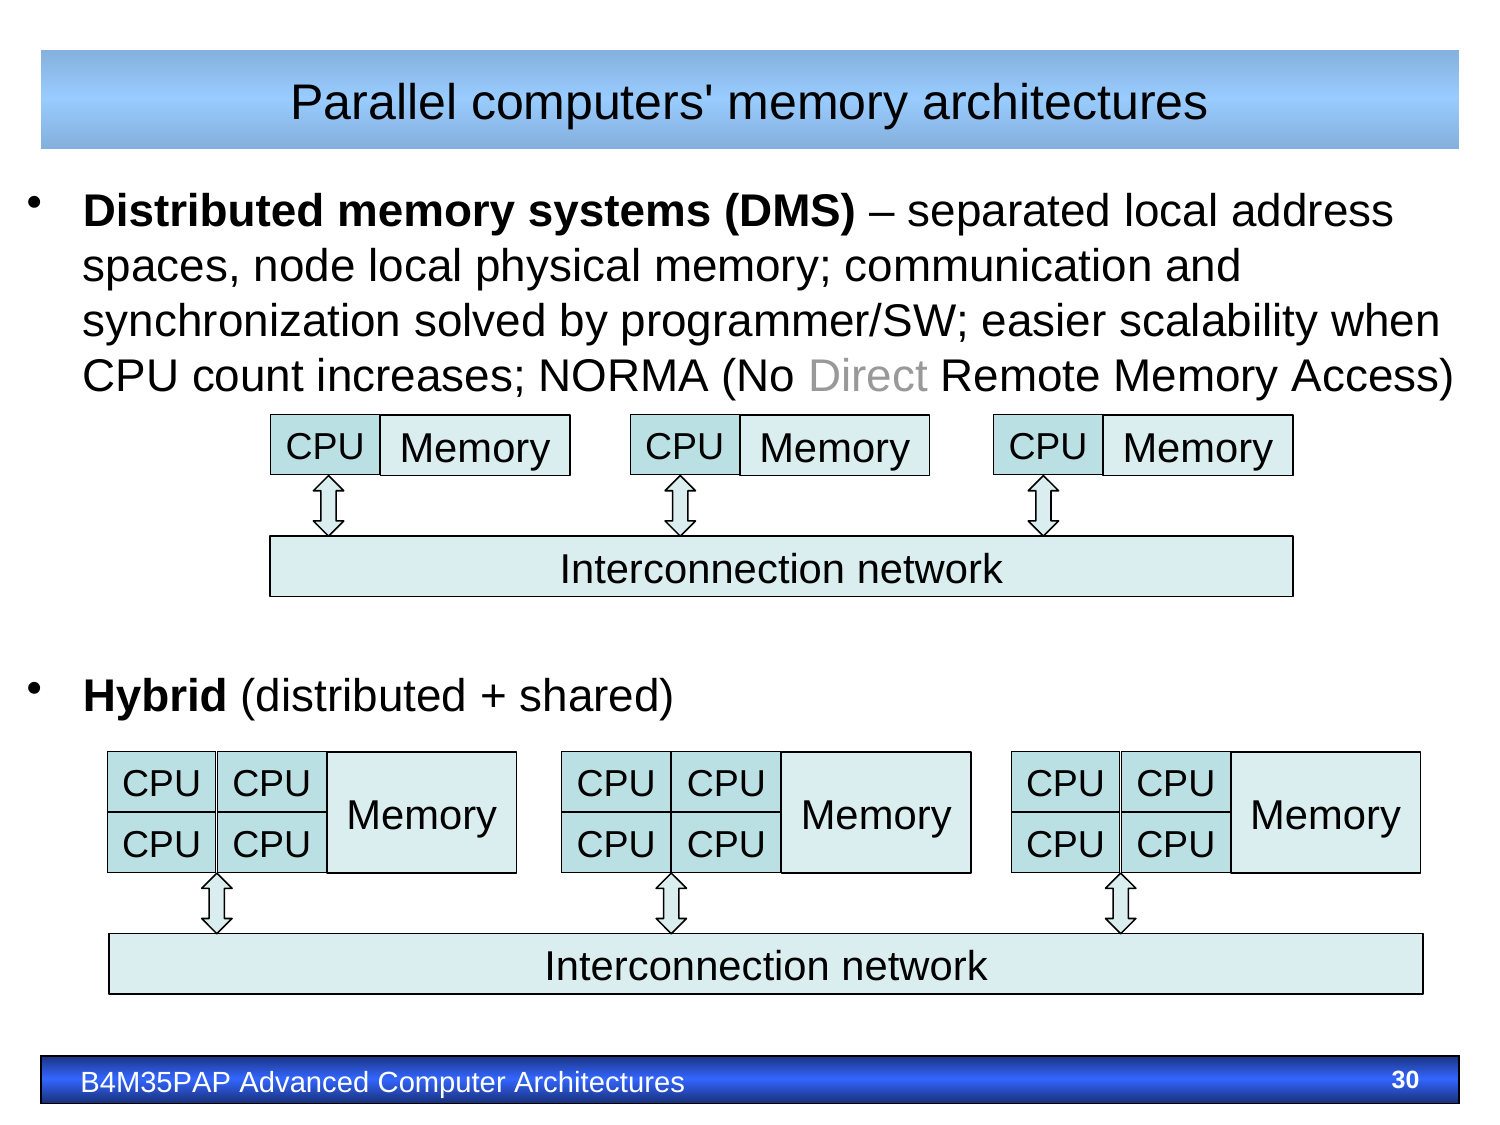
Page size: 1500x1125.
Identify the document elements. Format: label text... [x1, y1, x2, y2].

text_box CPU [1121, 751, 1231, 812]
text_box [313, 475, 344, 537]
text_box CPU [1011, 812, 1120, 873]
text_box CPU [993, 414, 1103, 475]
text_box Interconnection network [109, 933, 1424, 995]
text_box CPU [107, 751, 216, 812]
text_box [656, 873, 687, 934]
text_box Memory [739, 414, 930, 476]
text_box [1028, 475, 1059, 537]
text_box CPU [1121, 812, 1231, 873]
text_box [1105, 873, 1136, 934]
text_box CPU [561, 812, 671, 873]
text_box CPU [671, 812, 781, 873]
text_box CPU [107, 812, 216, 873]
text_box [201, 873, 233, 934]
text_box Memory [1230, 751, 1421, 874]
text_box CPU [270, 414, 380, 475]
text_box CPU [217, 812, 327, 873]
text_box [665, 475, 696, 537]
text_box CPU [217, 751, 327, 812]
text_box CPU [630, 414, 739, 475]
text_box Memory [380, 414, 570, 476]
text_box CPU [671, 751, 781, 812]
text_box Memory [781, 751, 972, 874]
text_box Memory [1103, 414, 1293, 476]
text_box CPU [561, 751, 671, 812]
text_box CPU [1011, 751, 1120, 812]
text_box Memory [327, 751, 517, 874]
list Distributed memory systems (DMS) – separated local address spaces, node local physical memory; communication and synchronization solved by programmer/SW; easier scalability when CPU count increases; NORMA (No Direct Remote Memory Access) Hybrid (distributed + shared) [11, 172, 1489, 1000]
text_box Interconnection network [270, 536, 1293, 597]
title Parallel computers' memory architectures [41, 50, 1459, 149]
